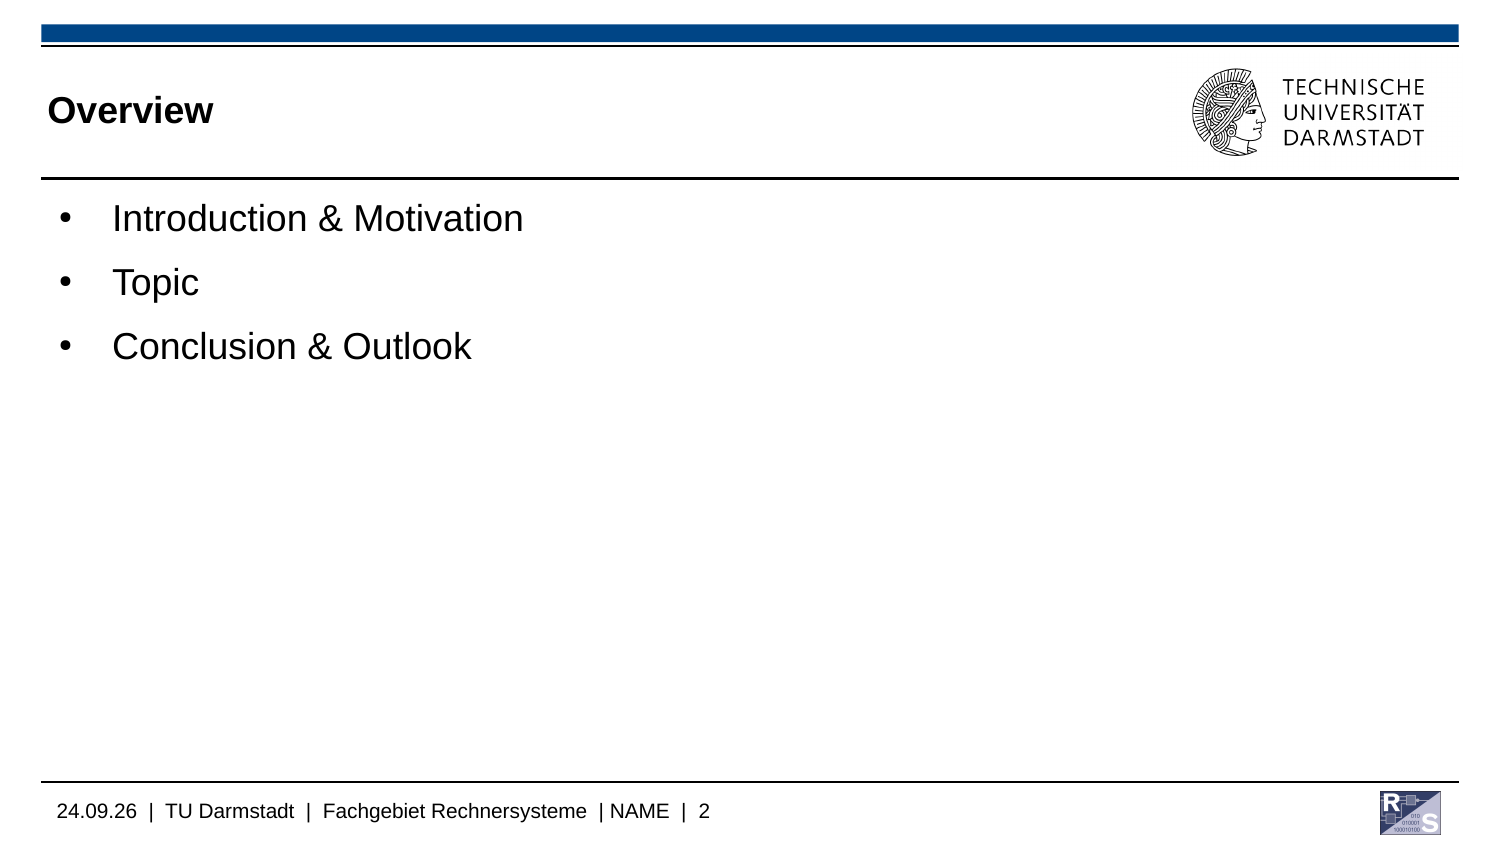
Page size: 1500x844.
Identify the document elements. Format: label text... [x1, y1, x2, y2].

picture [1166, 53, 1463, 171]
list Introduction & Motivation Topic Conclusion & Outlook [41, 197, 1455, 774]
title Overview [47, 53, 1137, 167]
picture [1380, 791, 1441, 835]
